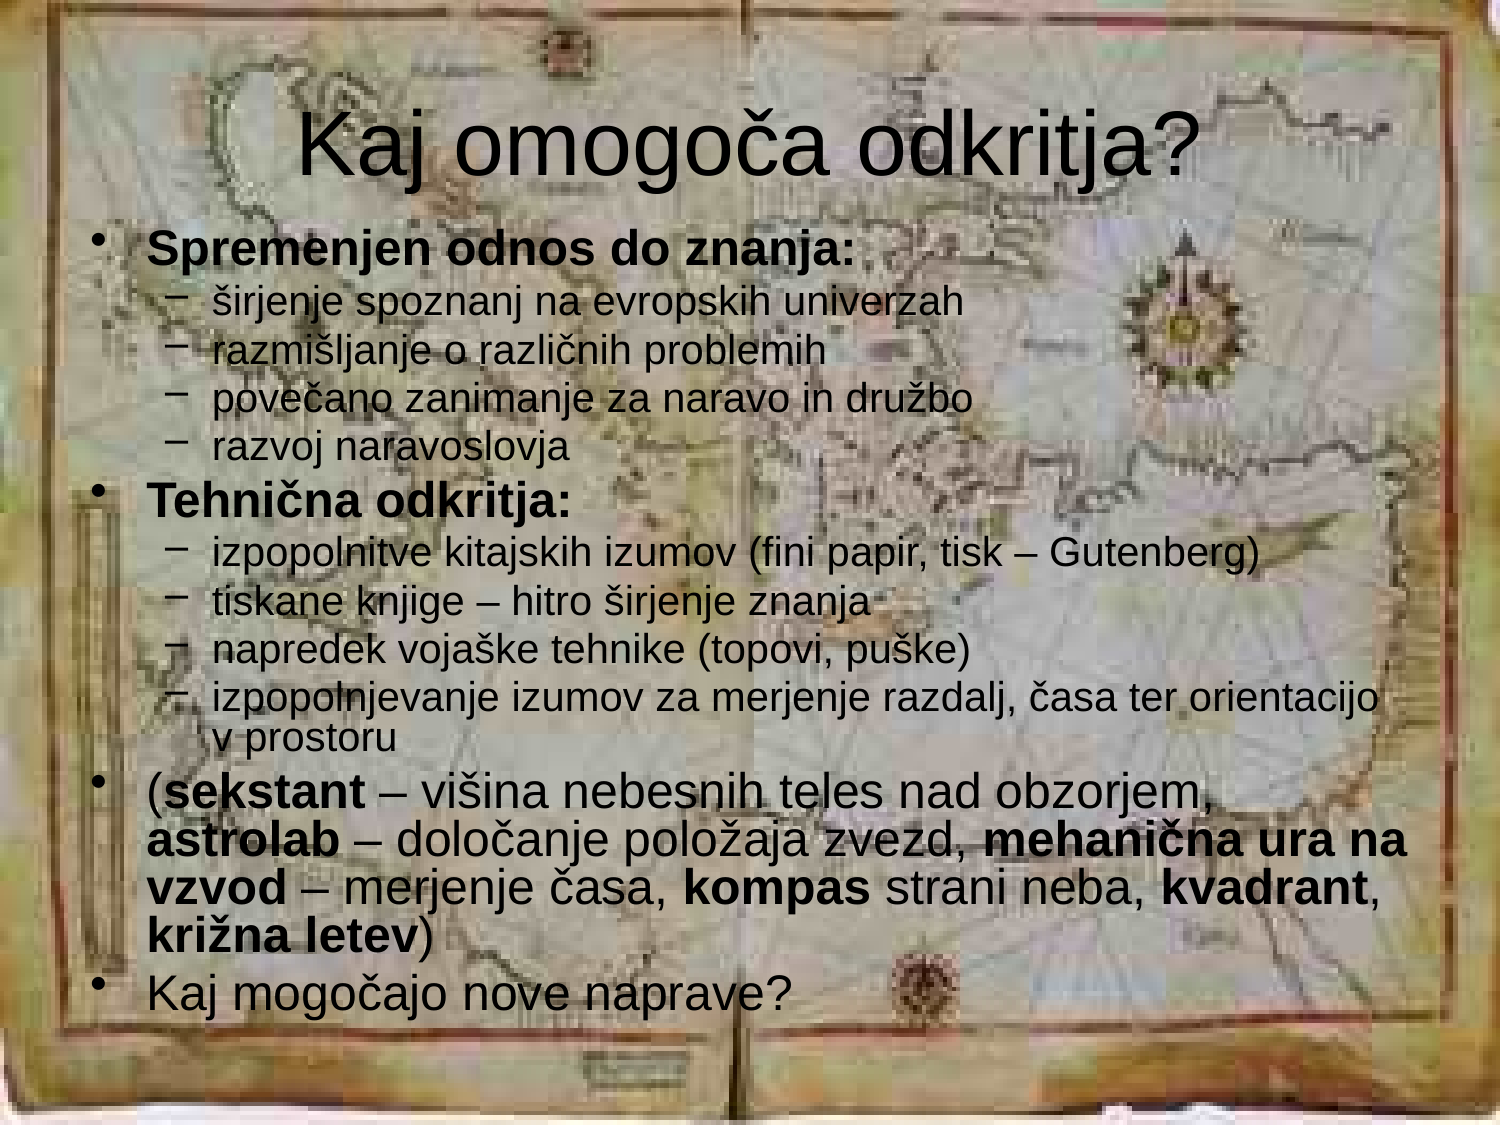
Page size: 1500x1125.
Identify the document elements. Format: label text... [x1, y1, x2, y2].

list Spremenjen odnos do znanja: širjenje spoznanj na evropskih univerzah razmišljanje o različnih problemih povečano zanimanje za naravo in družbo razvoj naravoslovja Tehnična odkritja: izpopolnitve kitajskih izumov (fini papir, tisk – Gutenberg) tiskane knjige – hitro širjenje znanja napredek vojaške tehnike (topovi, puške) izpopolnjevanje izumov za merjenje razdalj, časa ter orientacijo v prostoru (sekstant – višina nebesnih teles nad obzorjem, astrolab – določanje položaja zvezd, mehanična ura na vzvod – merjenje časa, kompas strani neba, kvadrant, križna letev) Kaj mogočajo nove naprave? [75, 220, 1425, 1094]
picture [0, 0, 1500, 1125]
title Kaj omogoča odkritja? [75, 45, 1425, 220]
